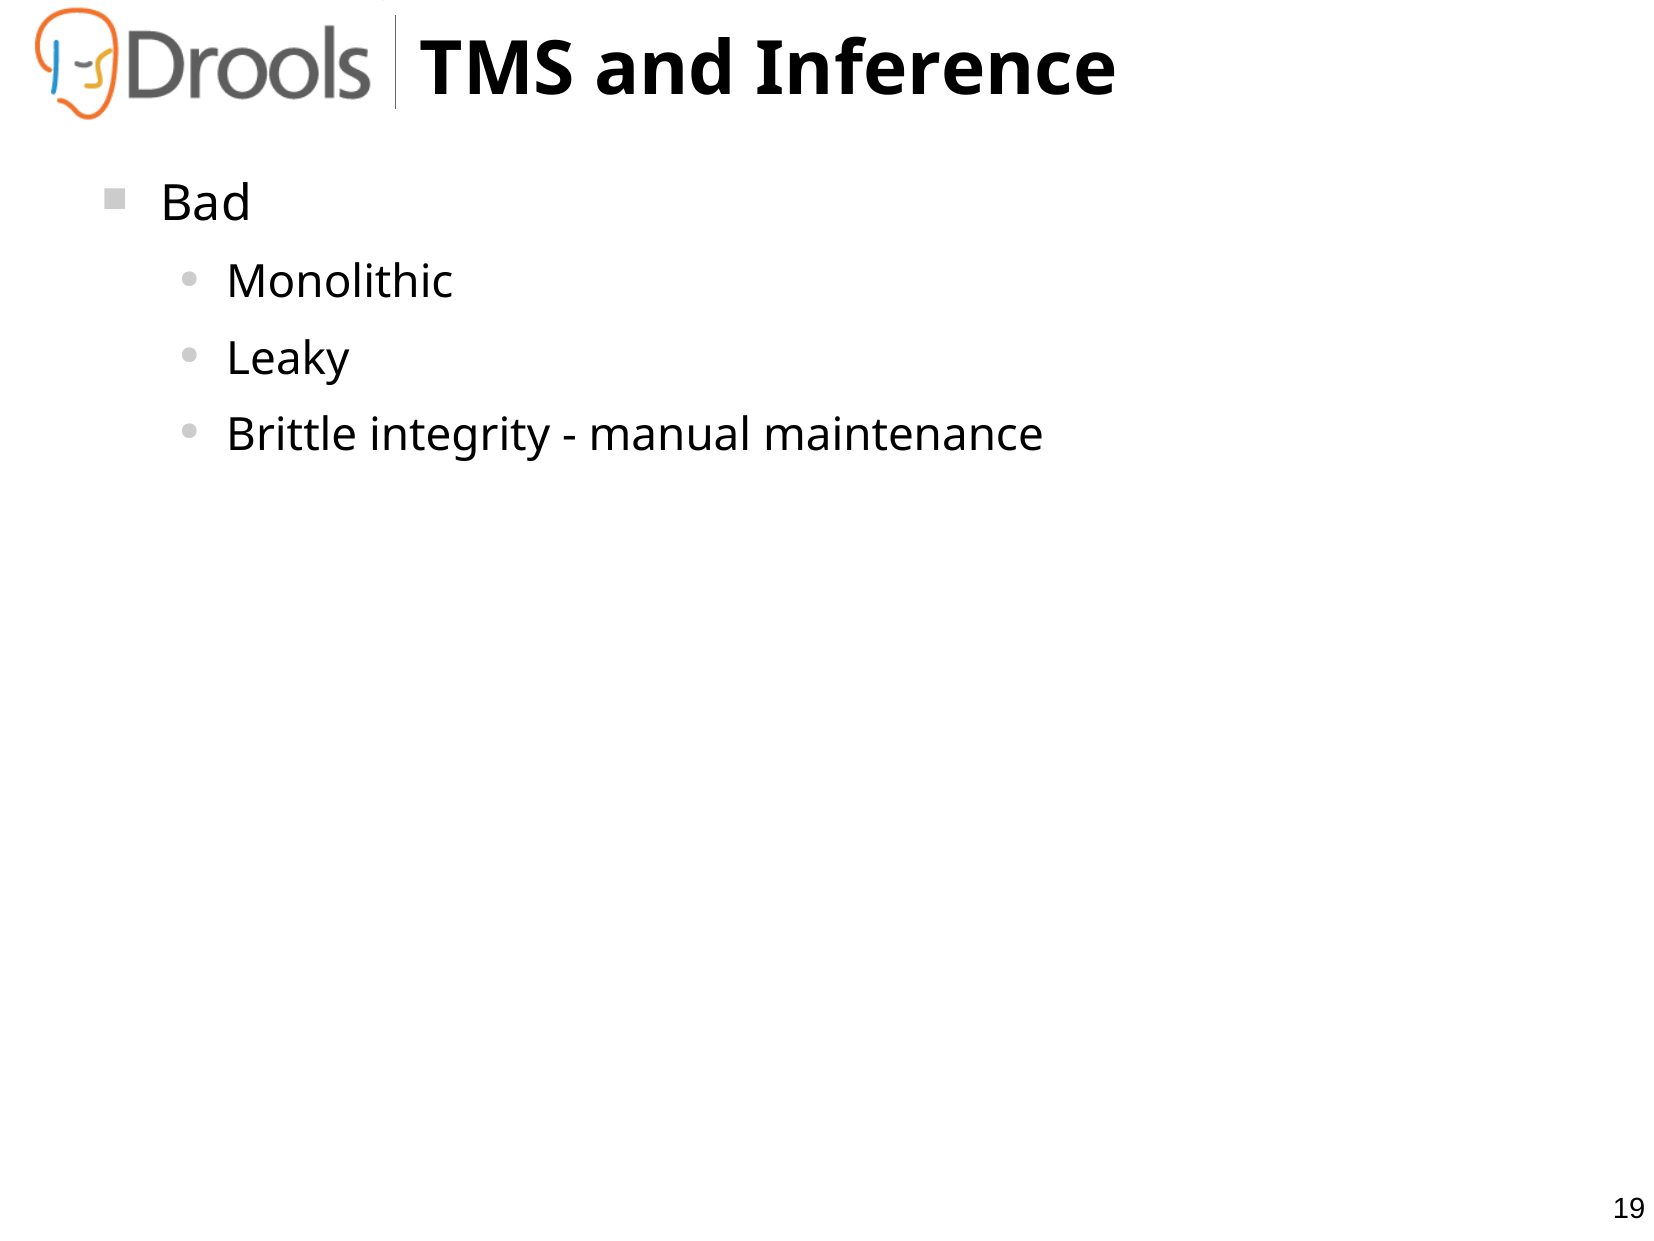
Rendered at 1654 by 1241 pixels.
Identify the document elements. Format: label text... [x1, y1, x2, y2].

picture [29, 0, 384, 126]
list Bad Monolithic Leaky Brittle integrity - manual maintenance [104, 166, 1517, 934]
title TMS and Inference [419, 12, 1630, 118]
